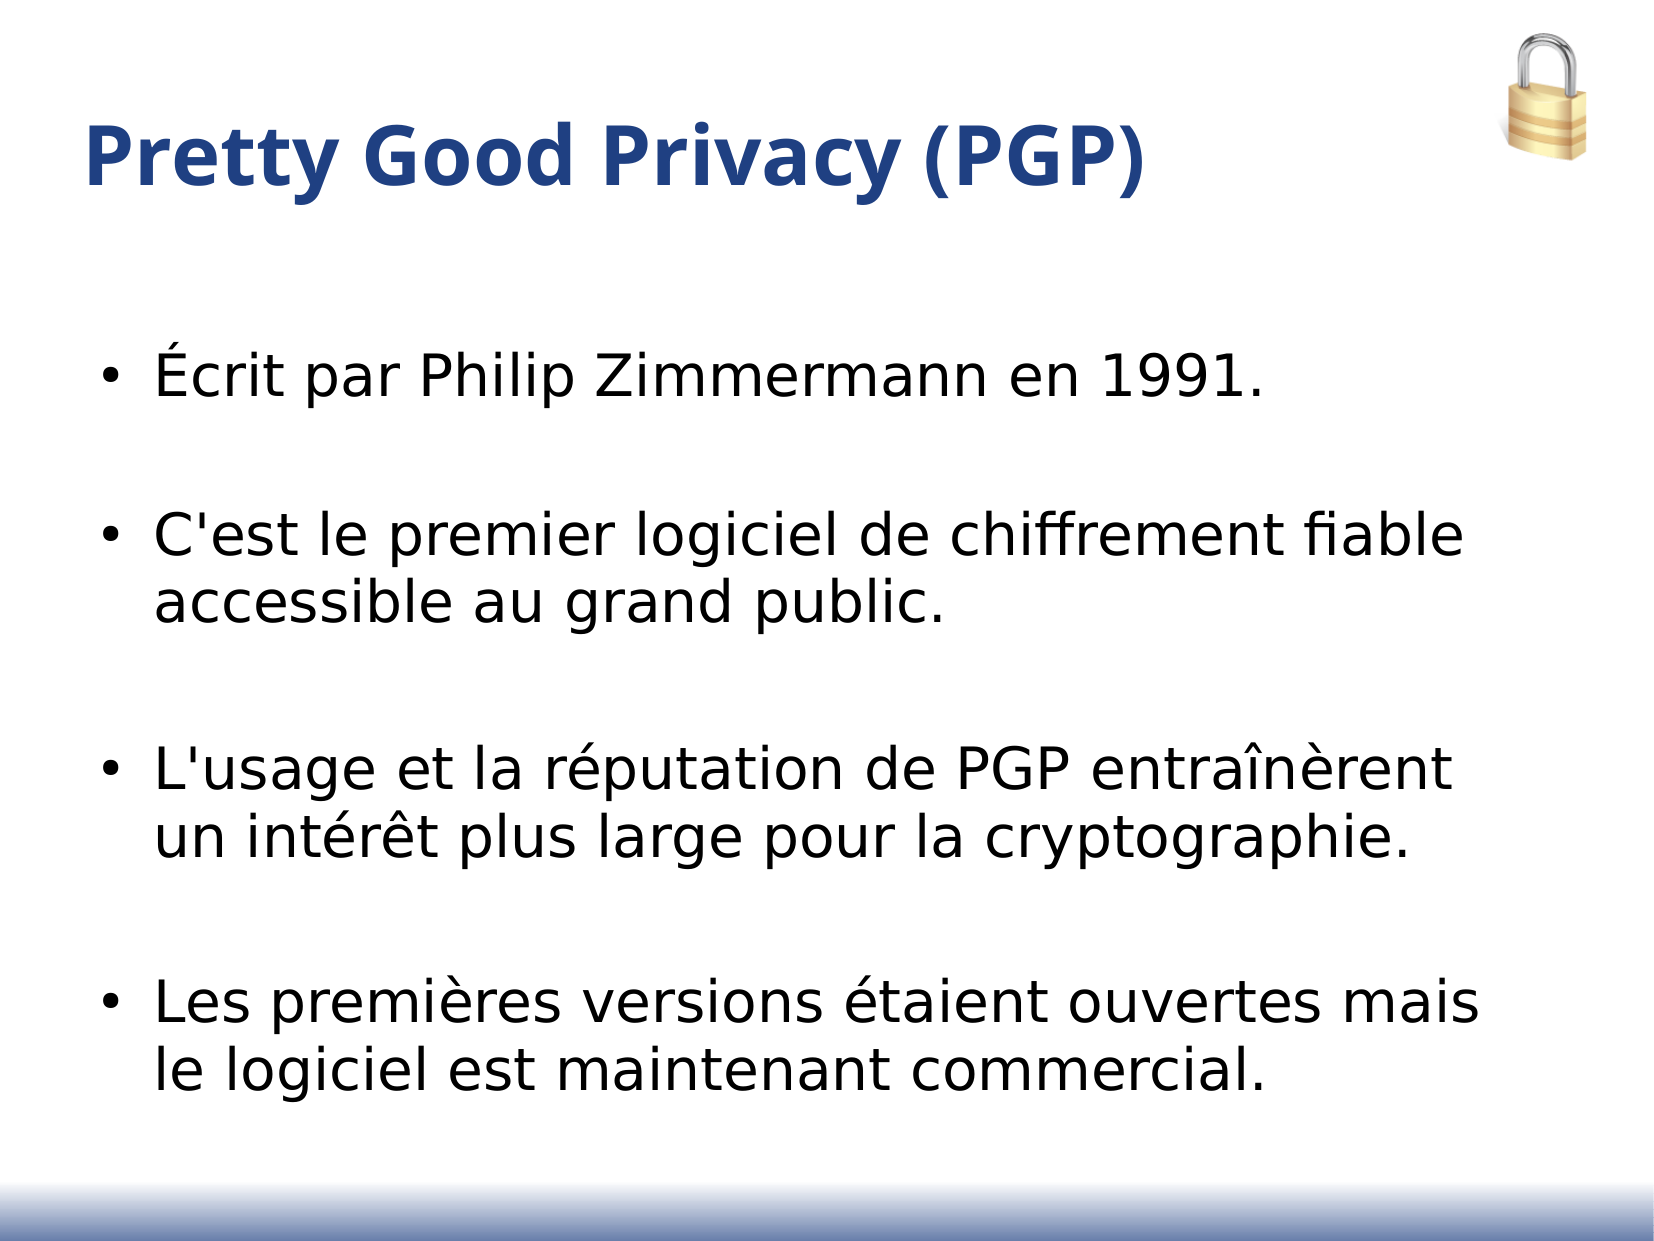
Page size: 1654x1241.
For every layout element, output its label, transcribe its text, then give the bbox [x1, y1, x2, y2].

list C'est le premier logiciel de chiffrement fiable accessible au grand public. [82, 478, 1571, 660]
list Écrit par Philip Zimmermann en 1991. [82, 295, 1571, 458]
list L'usage et la réputation de PGP entraînèrent un intérêt plus large pour la cryptographie. [82, 690, 1571, 916]
title Pretty Good Privacy (PGP) [82, 49, 1571, 257]
picture [1476, 29, 1613, 166]
list Les premières versions étaient ouvertes mais le logiciel est maintenant commercial. [82, 920, 1571, 1153]
